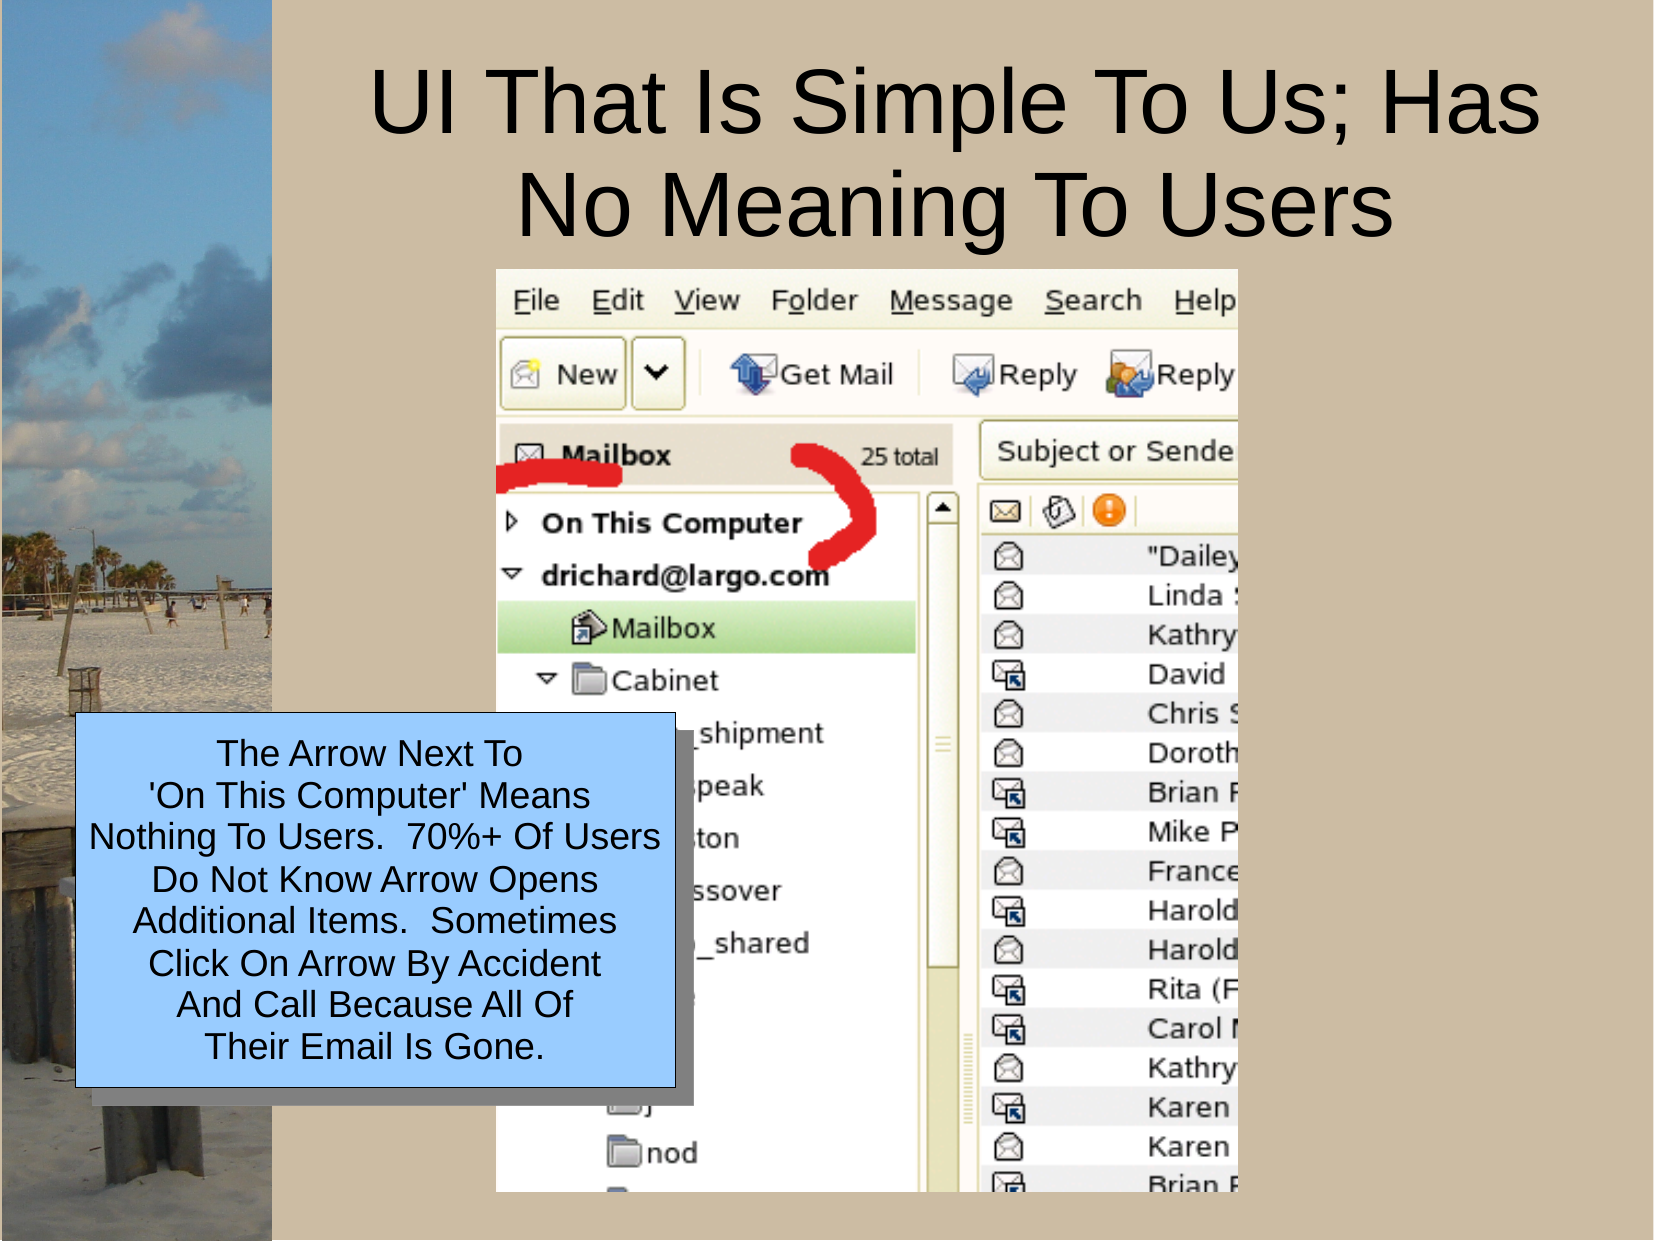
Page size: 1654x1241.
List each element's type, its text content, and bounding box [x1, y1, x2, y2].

picture [2, 0, 272, 1241]
picture [496, 269, 1238, 1192]
title UI That Is Simple To Us; Has No Meaning To Users [300, 50, 1613, 256]
text_box The Arrow Next To 'On This Computer' Means Nothing To Users. 70%+ Of Users Do Not Know Arrow Opens Additional Items. Sometimes Click On Arrow By Accident And Call Because All Of Their Email Is Gone. [75, 712, 676, 1088]
